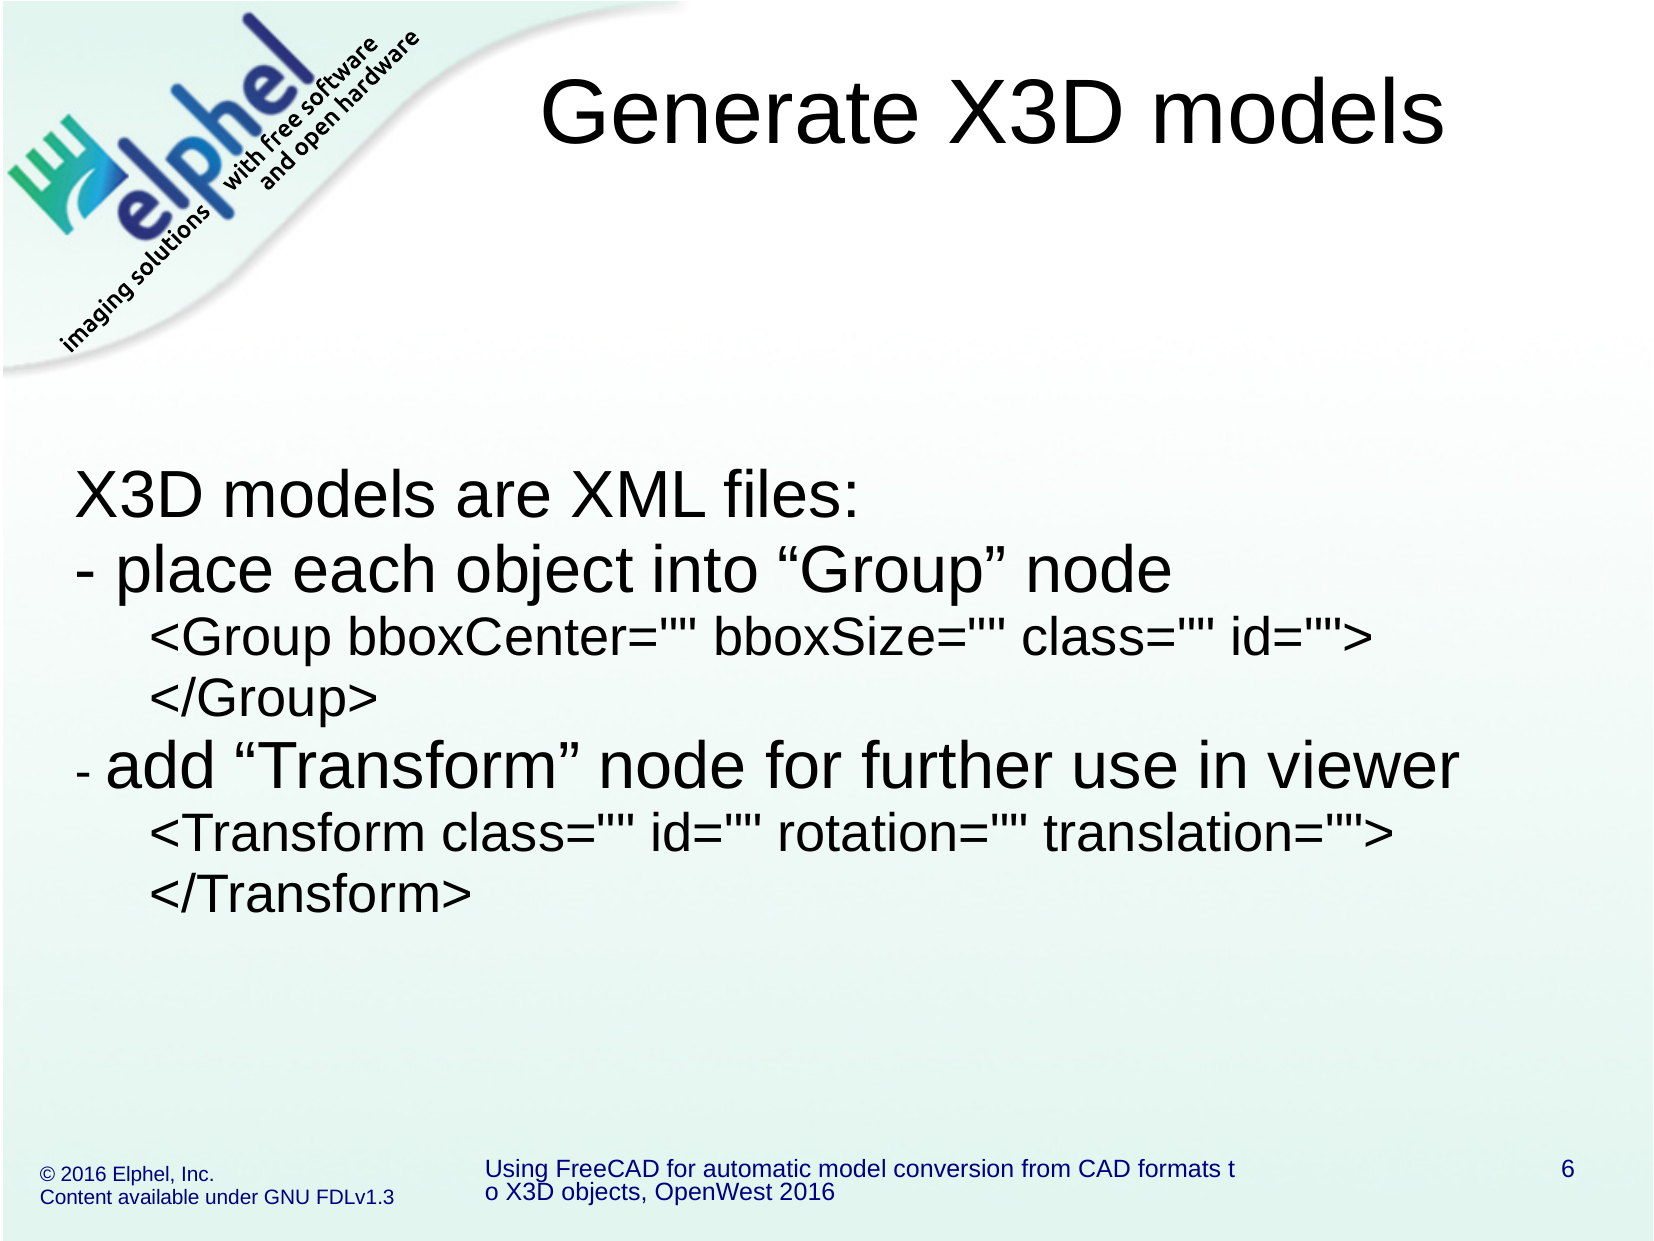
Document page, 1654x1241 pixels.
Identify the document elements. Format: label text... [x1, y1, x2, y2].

title Generate X3D models [412, 18, 1576, 206]
text_box X3D models are XML files: - place each object into “Group” node <Group bboxCenter="" bboxSize="" class="" id=""> </Group> - add “Transform” node for further use in viewer <Transform class="" id="" rotation="" translation=""> </Transform> [60, 450, 1482, 933]
picture [3, 1, 1654, 1241]
